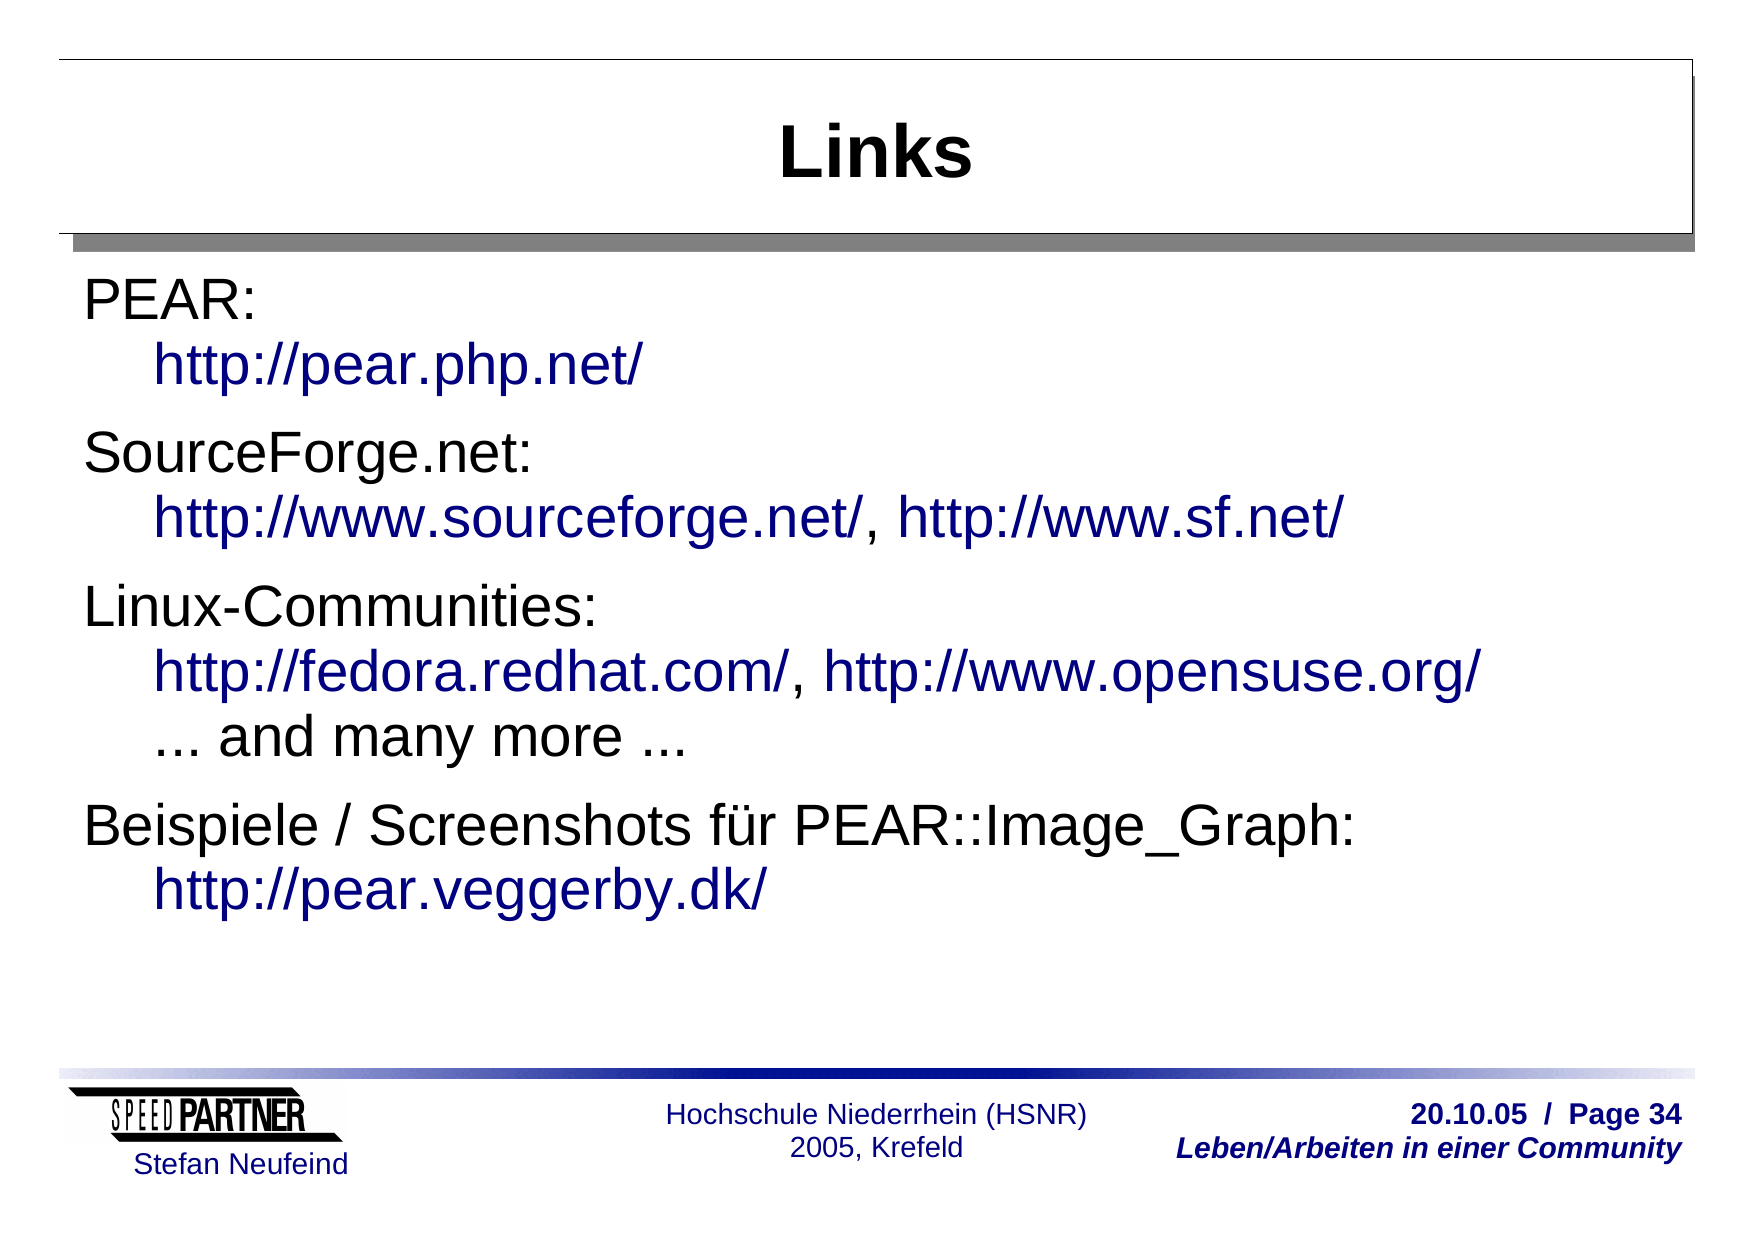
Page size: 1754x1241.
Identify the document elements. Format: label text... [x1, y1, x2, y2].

list PEAR: http://pear.php.net/ SourceForge.net: http://www.sourceforge.net/, http://www.sf.net/ Linux-Communities: http://fedora.redhat.com/, http://www.opensuse.org/ ... and many more ... Beispiele / Screenshots für PEAR::Image_Graph: http://pear.veggerby.dk/ [71, 266, 1695, 1049]
picture [59, 1068, 1695, 1079]
title Links [59, 59, 1695, 244]
picture [64, 1082, 348, 1146]
